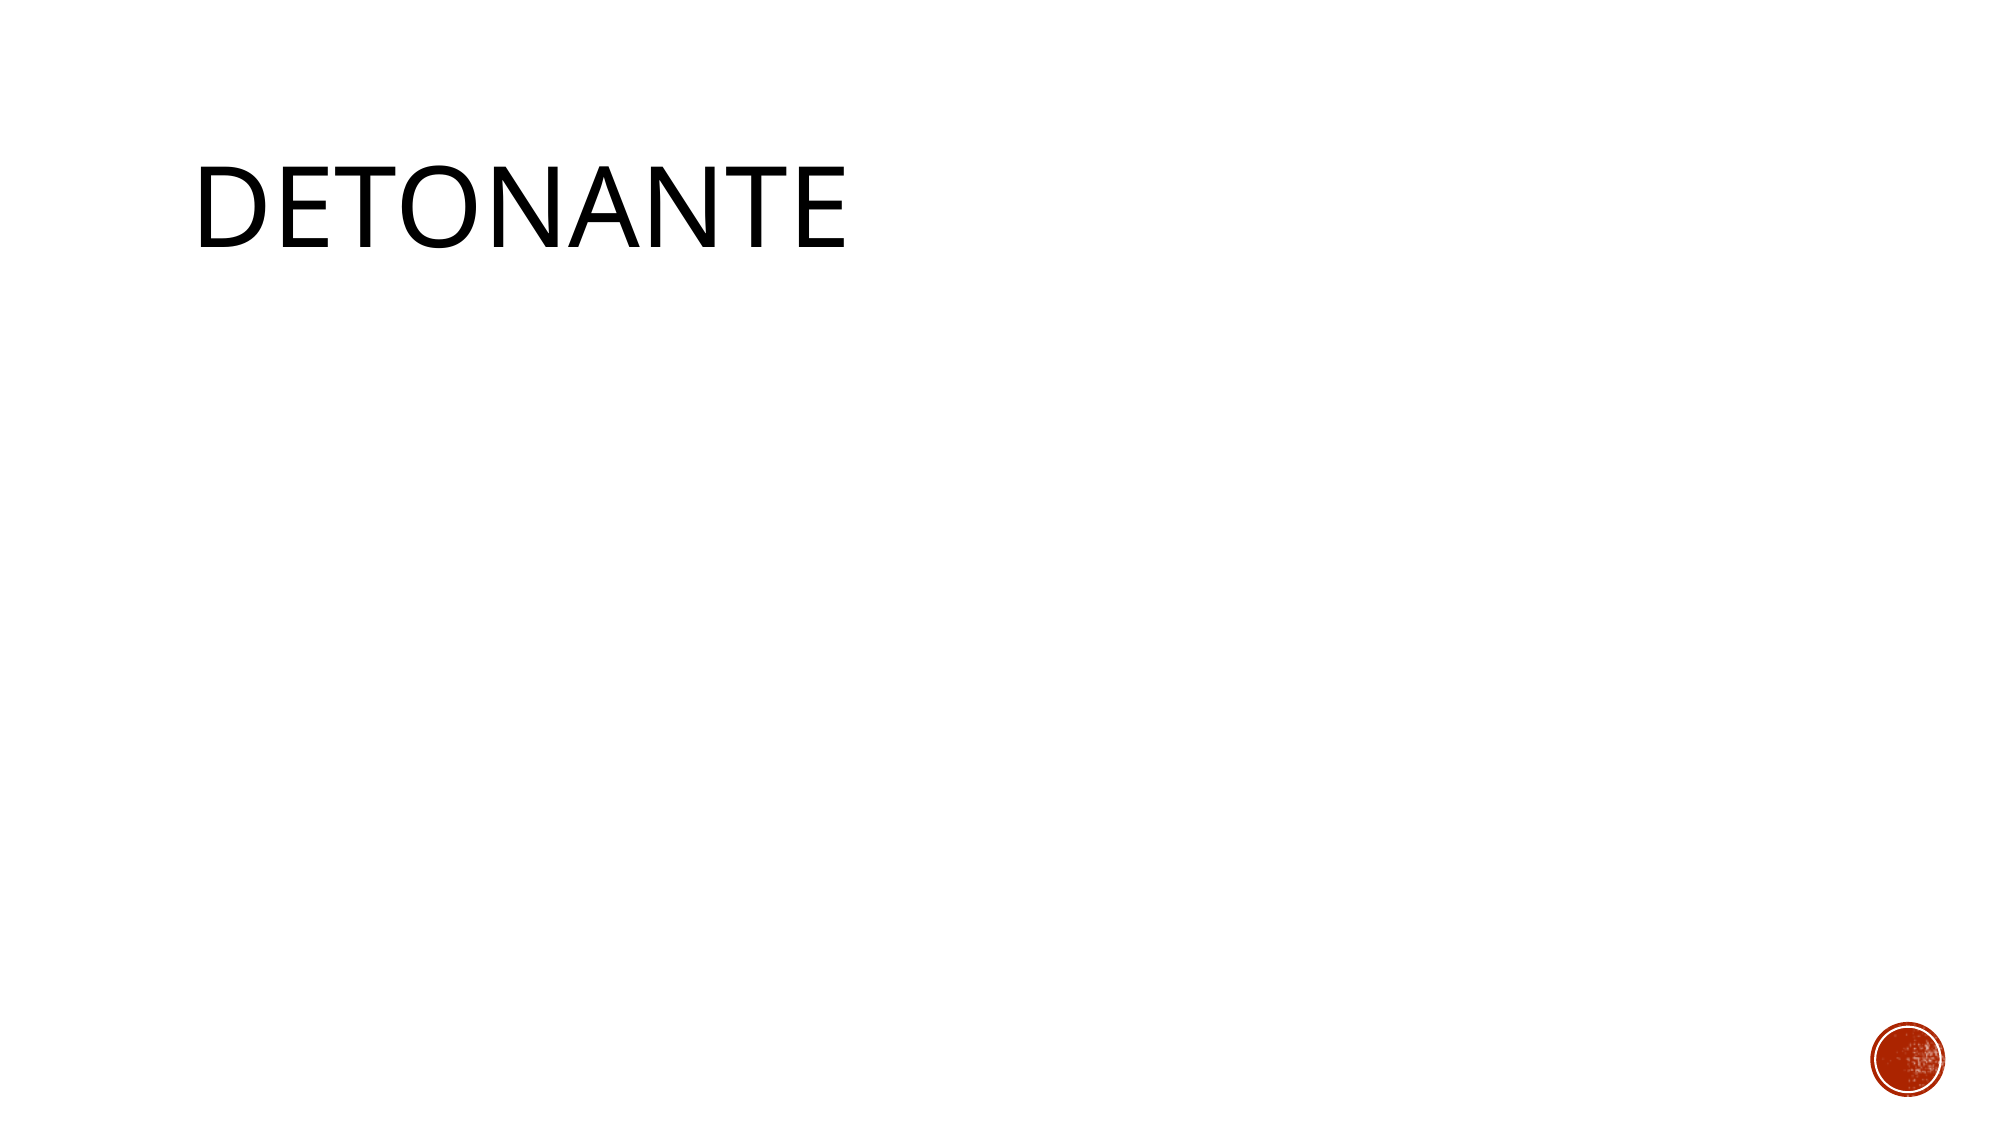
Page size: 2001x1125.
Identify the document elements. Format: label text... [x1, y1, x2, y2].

picture [1870, 1021, 1946, 1097]
title DETONANTE [175, 79, 1826, 344]
